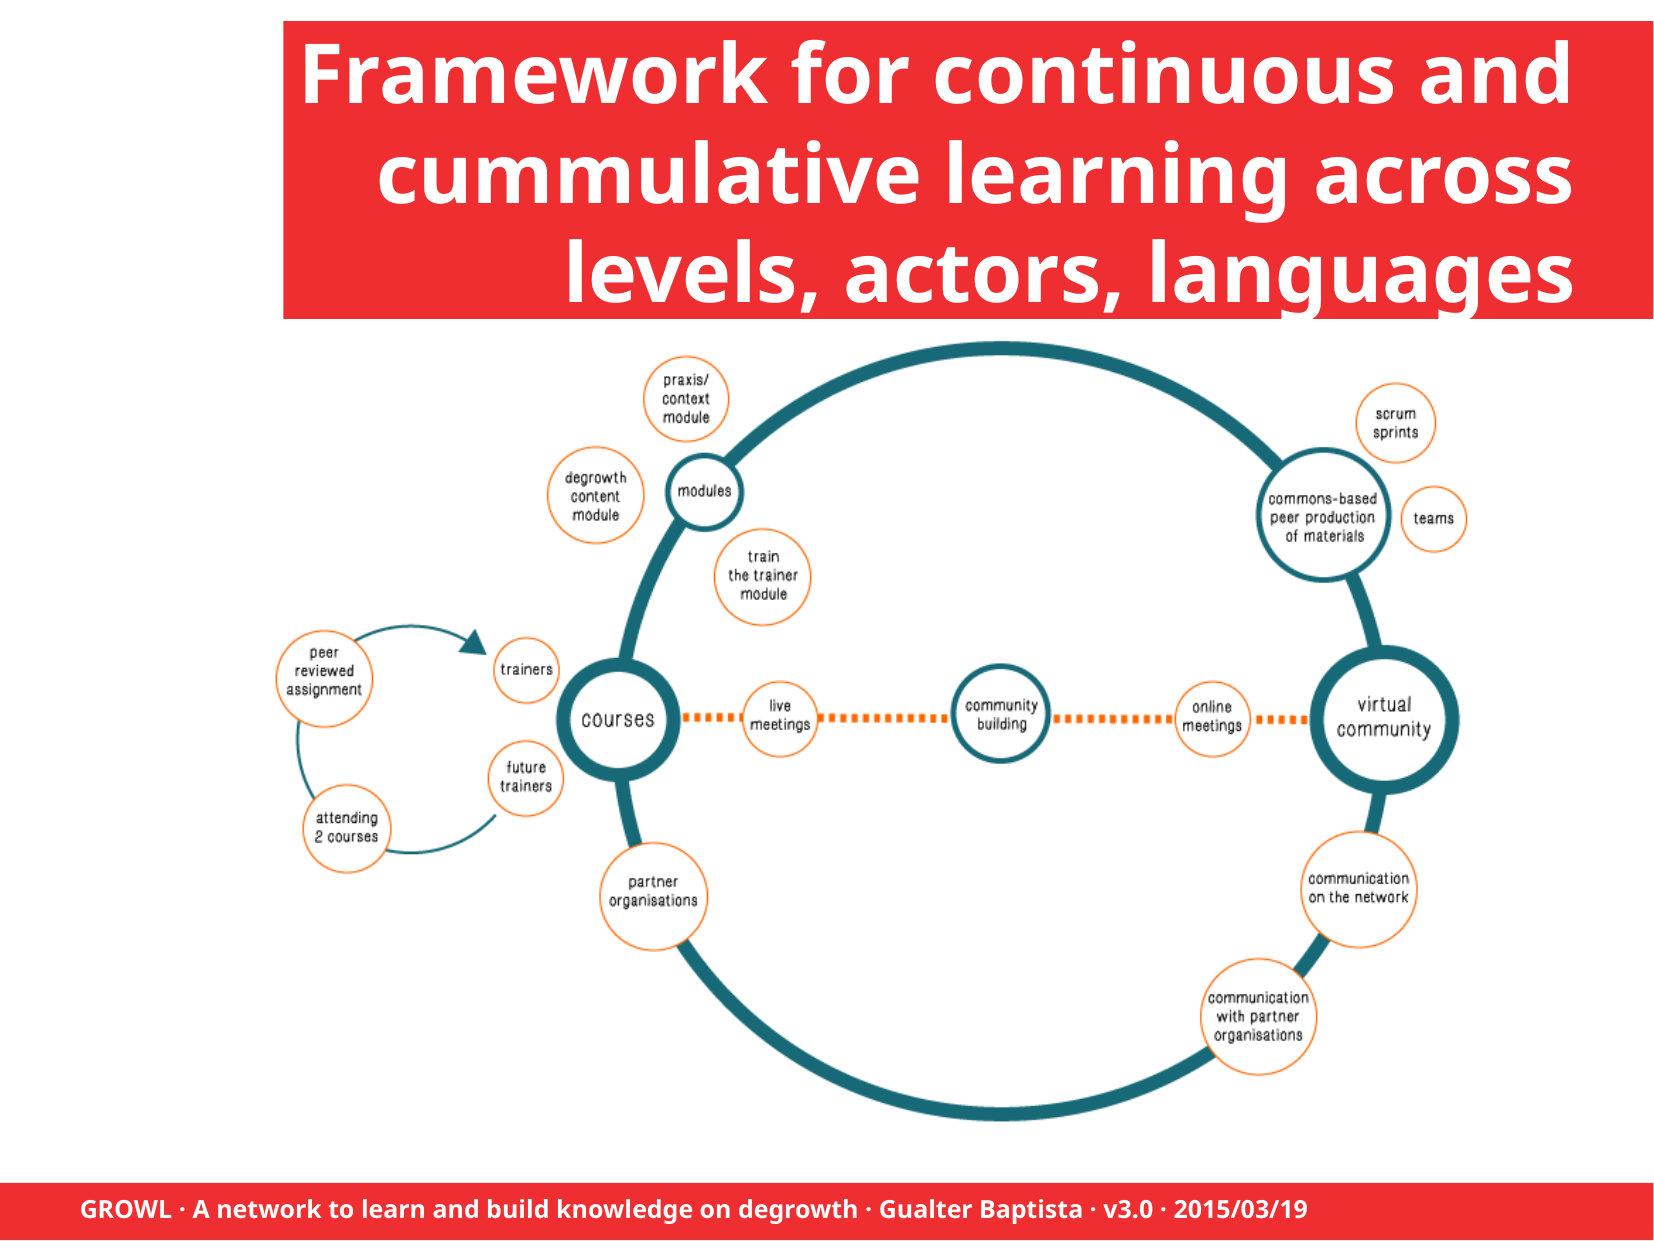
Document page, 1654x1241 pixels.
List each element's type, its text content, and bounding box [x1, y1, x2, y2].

title Framework for continuous and cummulative learning across levels, actors, languages [283, 21, 1654, 319]
picture [224, 307, 1512, 1158]
